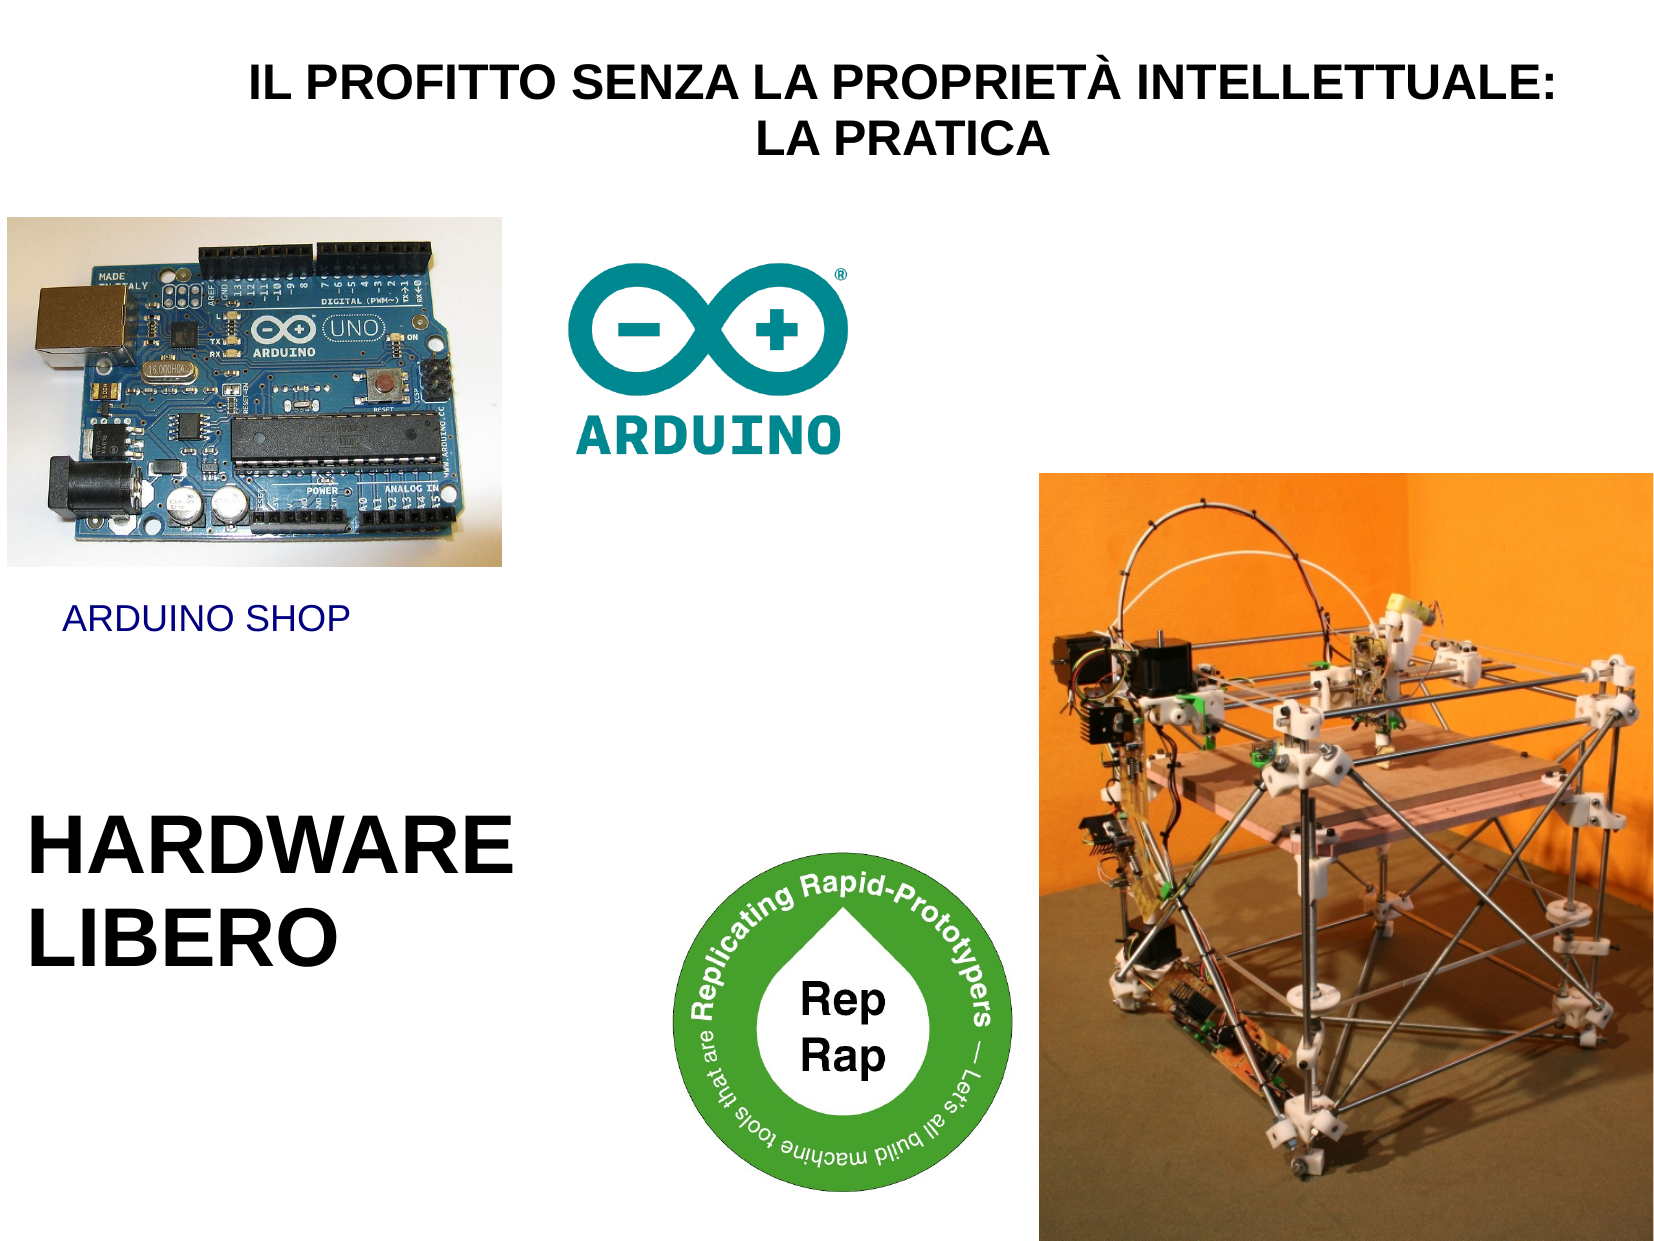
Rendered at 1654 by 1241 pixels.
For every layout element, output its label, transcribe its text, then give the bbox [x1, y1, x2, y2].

text_box HARDWARE LIBERO [11, 791, 532, 993]
text_box ARDUINO SHOP [47, 590, 674, 648]
picture [543, 236, 875, 489]
picture [7, 217, 502, 567]
picture [1039, 473, 1654, 1241]
picture [671, 850, 1016, 1193]
text_box IL PROFITTO SENZA LA PROPRIETÀ INTELLETTUALE: LA PRATICA [212, 47, 1595, 174]
